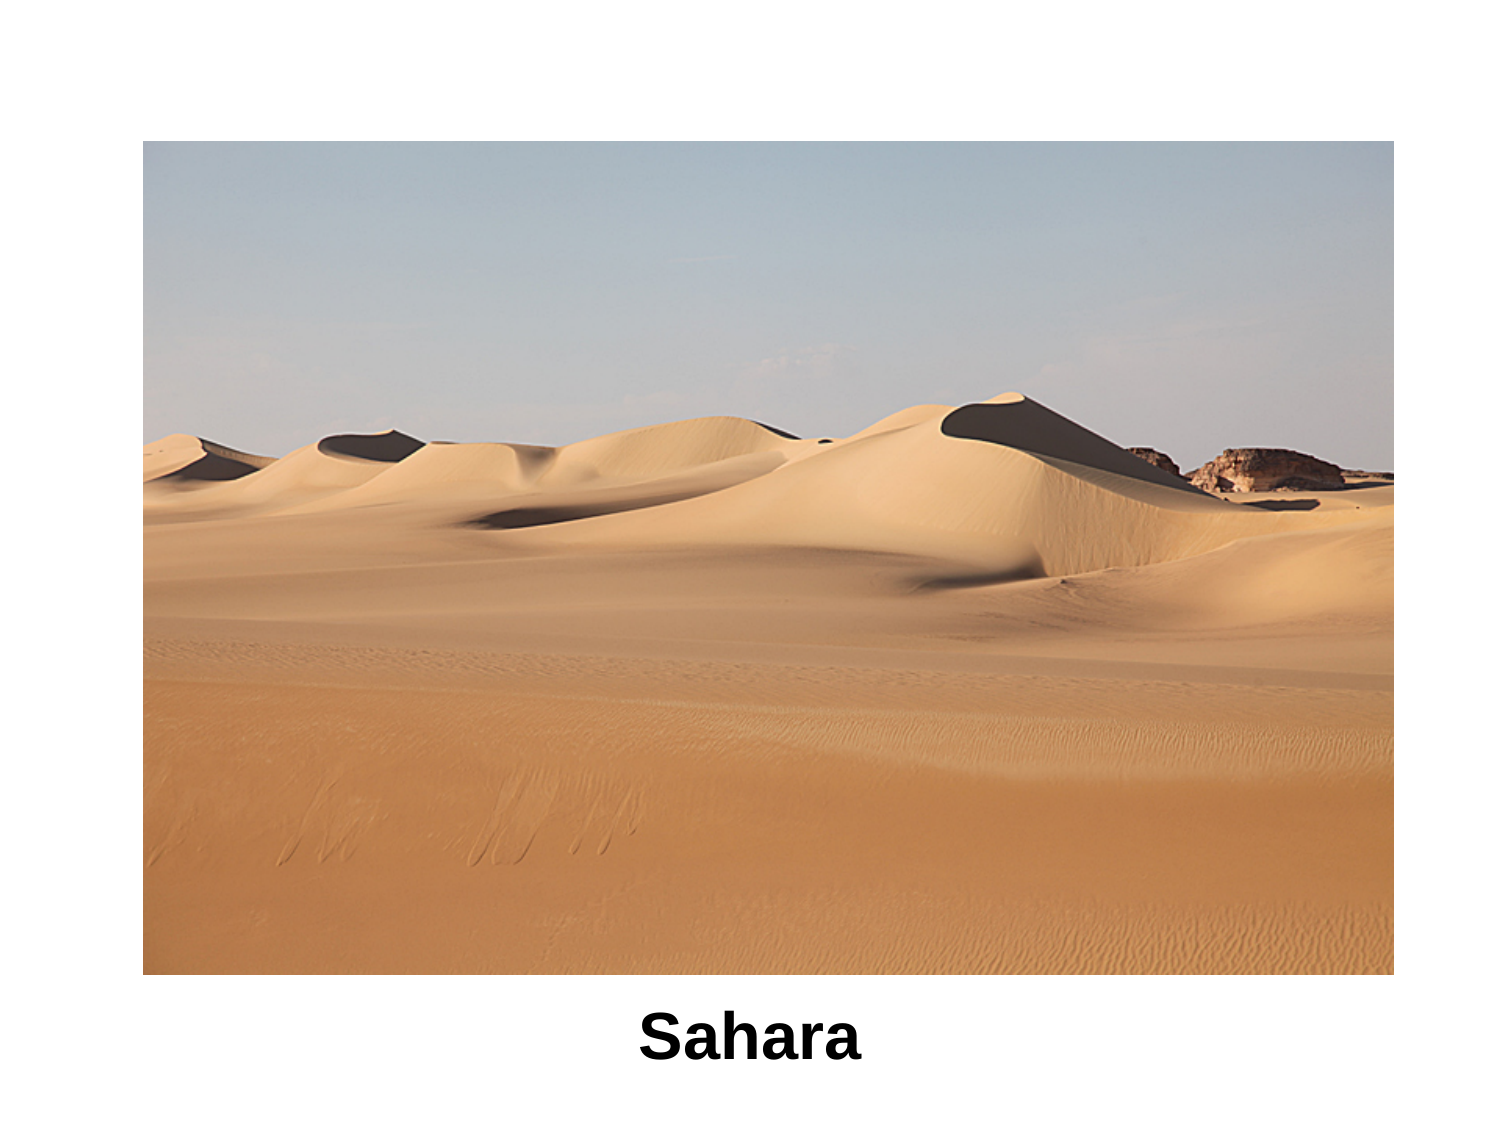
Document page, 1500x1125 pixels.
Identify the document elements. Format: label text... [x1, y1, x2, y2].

picture [143, 141, 1394, 975]
text_box Sahara [0, 992, 1500, 1105]
